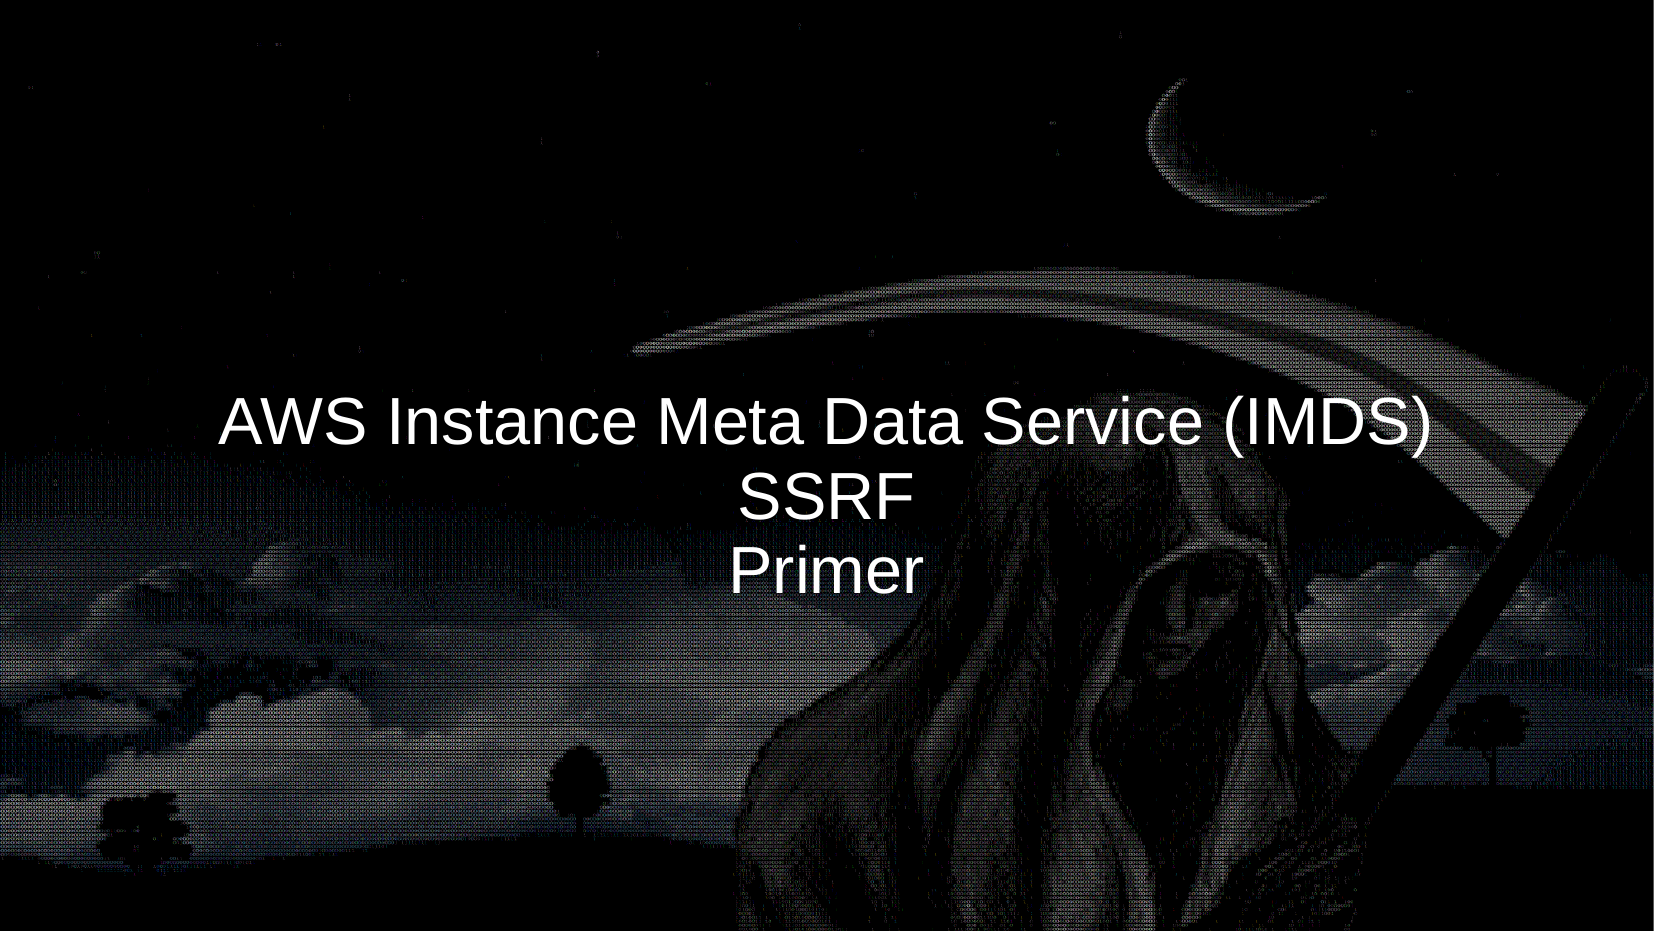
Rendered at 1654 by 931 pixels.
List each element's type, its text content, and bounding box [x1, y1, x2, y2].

subtitle AWS Instance Meta Data Service (IMDS) SSRF Primer [82, 165, 1571, 827]
picture [0, 0, 1654, 931]
